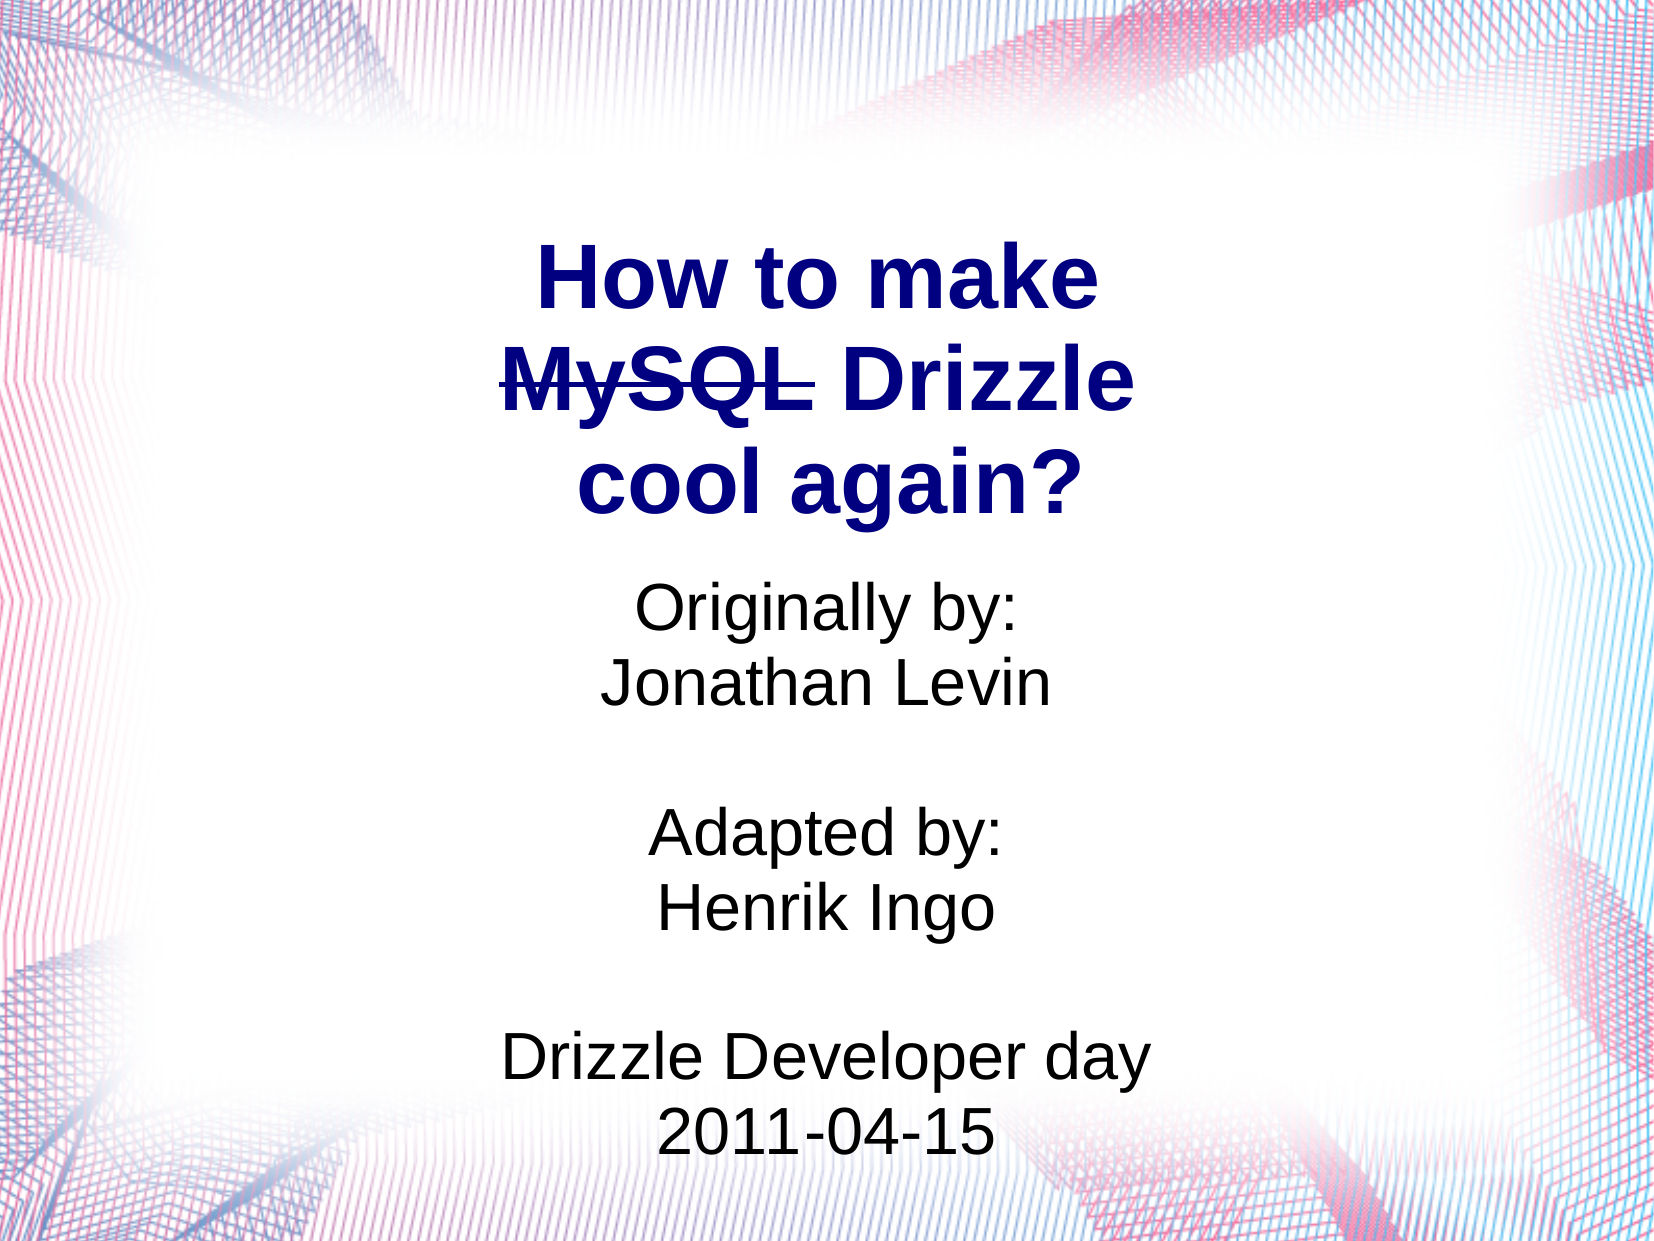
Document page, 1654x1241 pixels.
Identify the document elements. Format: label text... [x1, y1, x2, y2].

picture [0, 0, 1654, 1241]
subtitle Originally by: Jonathan Levin Adapted by: Henrik Ingo Drizzle Developer day 2011-04-15 [82, 570, 1571, 1169]
title How to make MySQL Drizzle cool again? [86, 225, 1576, 533]
